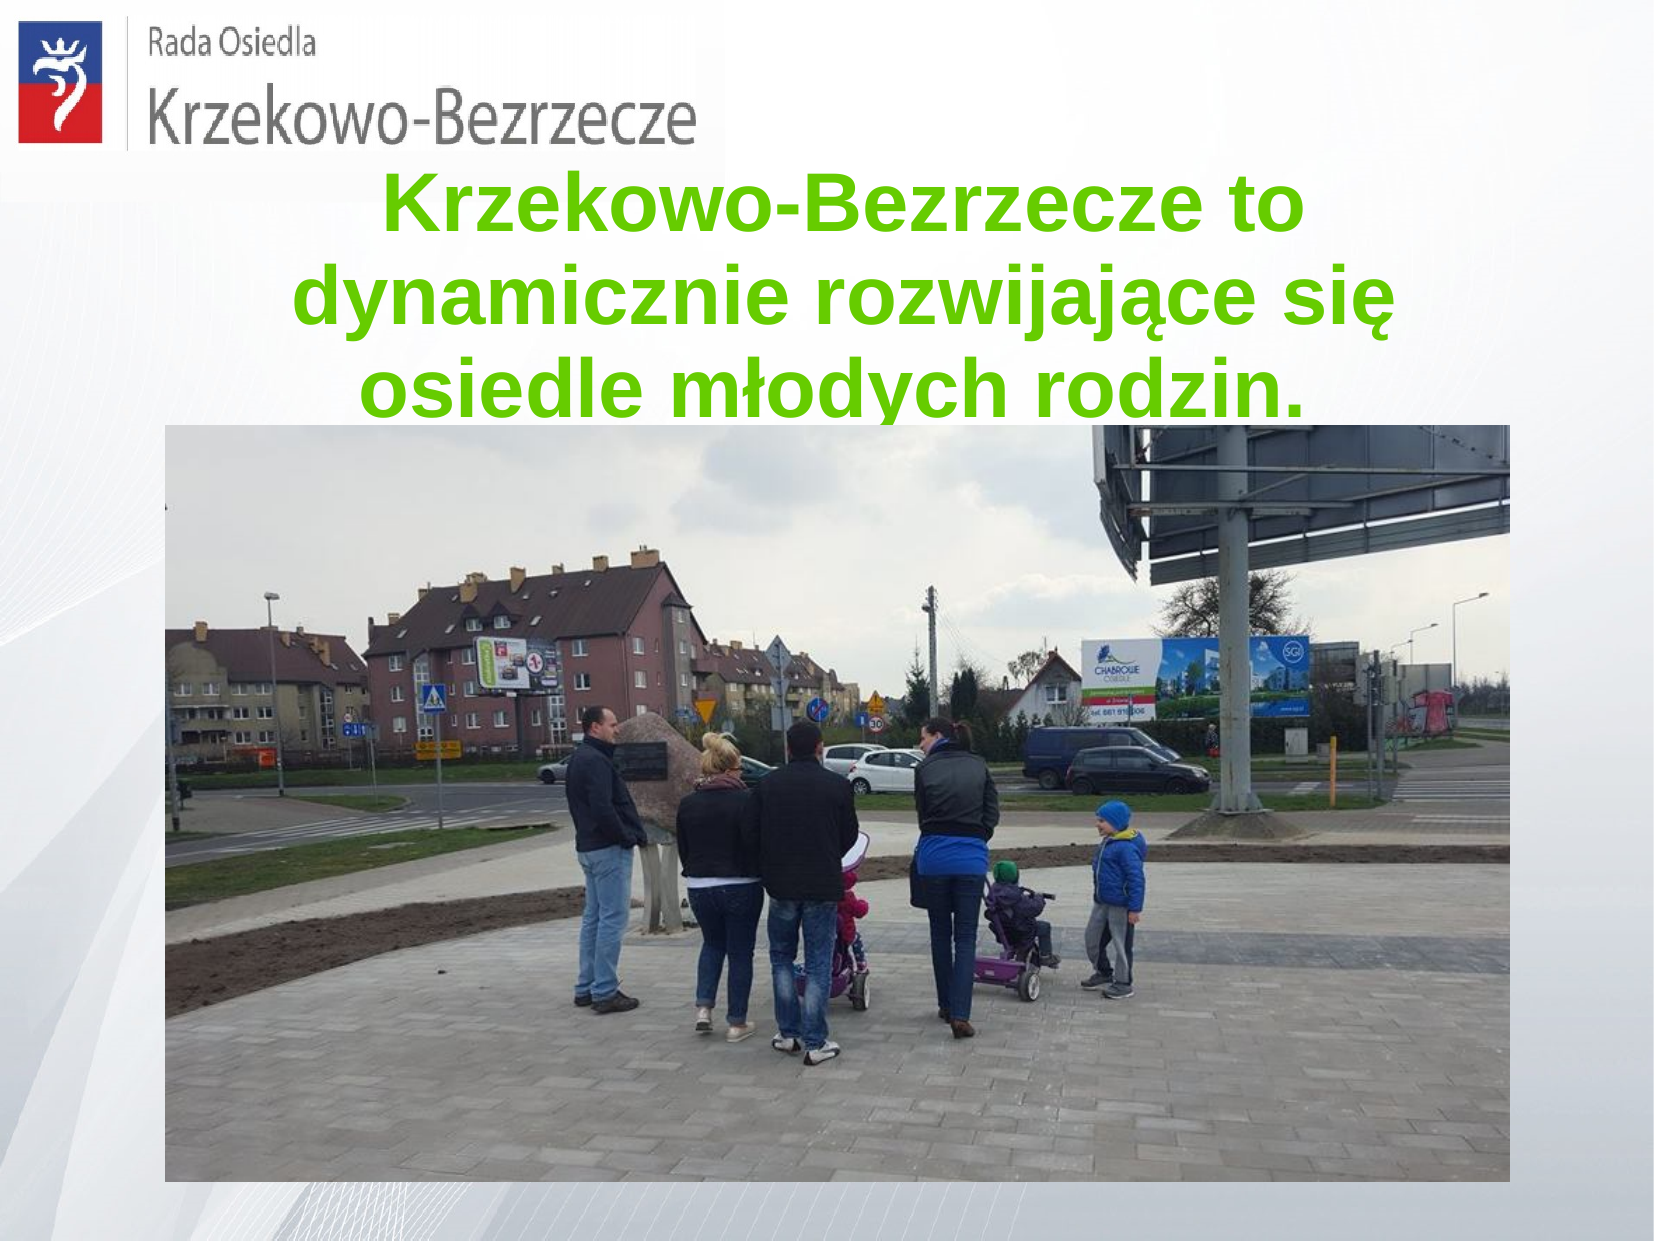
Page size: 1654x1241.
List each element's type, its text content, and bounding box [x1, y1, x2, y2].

title Krzekowo-Bezrzecze to dynamicznie rozwijające się osiedle młodych rodzin. [177, 141, 1512, 450]
picture [0, 0, 1654, 1241]
